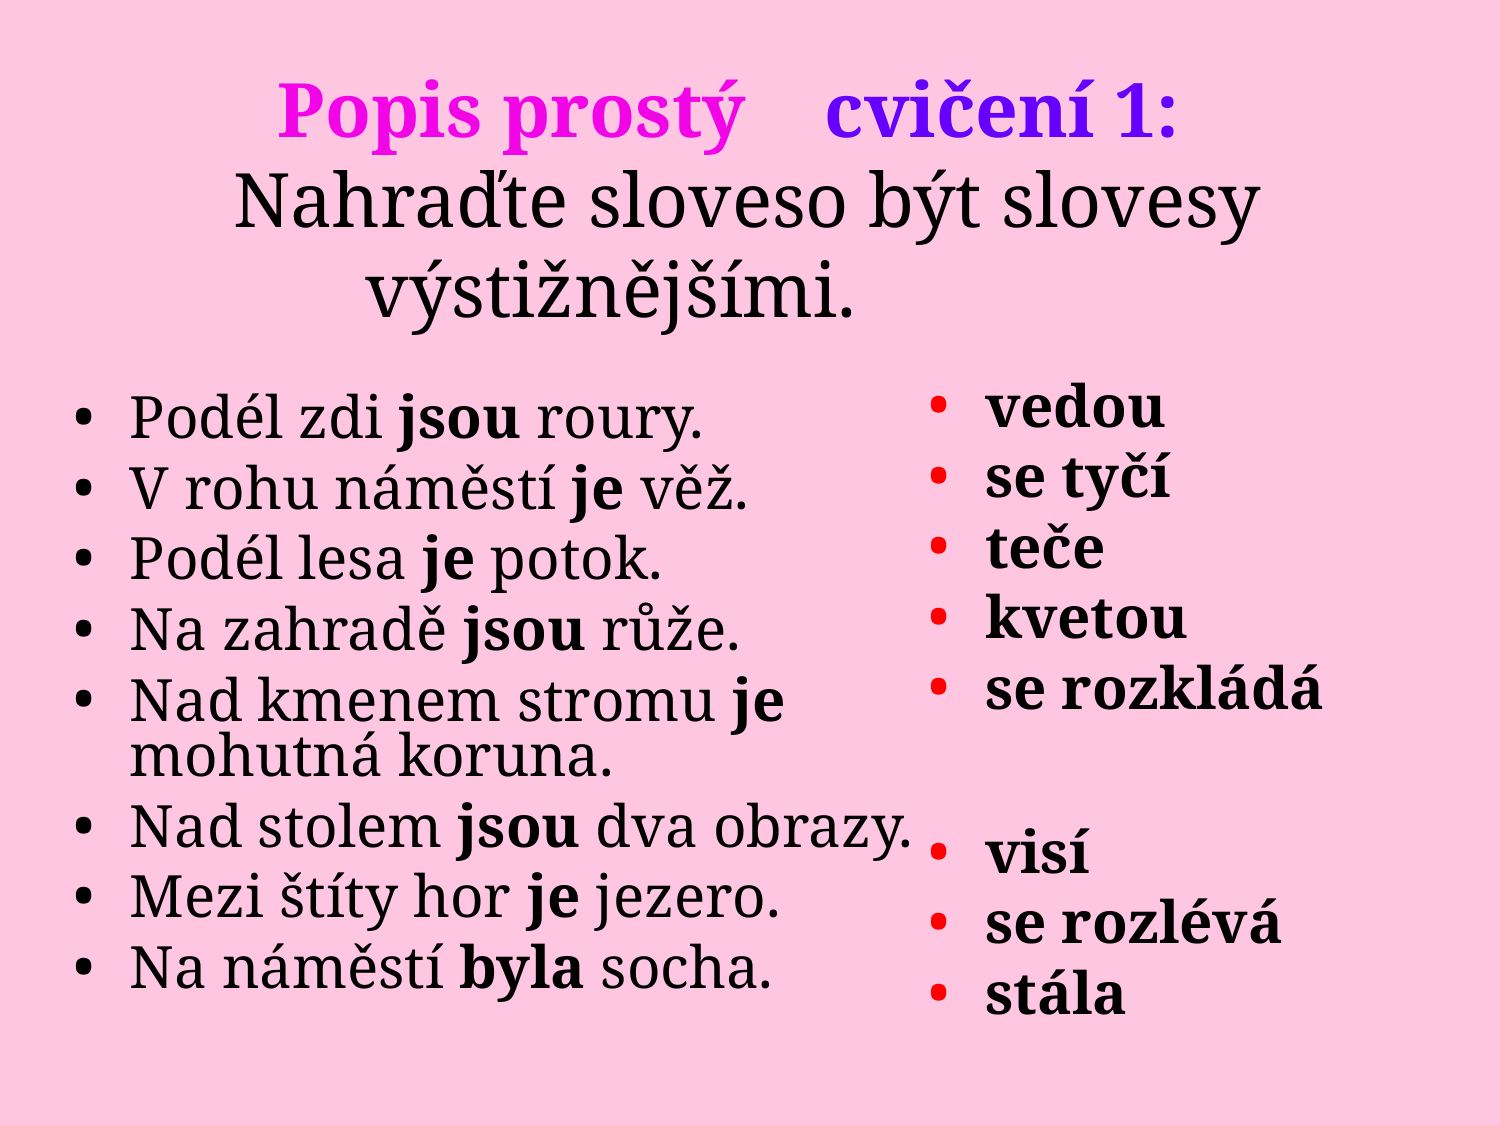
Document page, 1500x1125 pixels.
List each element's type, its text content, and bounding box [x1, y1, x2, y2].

list Podél zdi jsou roury. V rohu náměstí je věž. Podél lesa je potok. Na zahradě jsou růže. Nad kmenem stromu je mohutná koruna. Nad stolem jsou dva obrazy. Mezi štíty hor je jezero. Na náměstí byla socha. [58, 386, 913, 1108]
title Popis prostý cvičení 1: Nahraďte sloveso být slovesy výstižnějšími. [35, 54, 1442, 340]
list vedou se tyčí teče kvetou se rozkládá visí se rozlévá stála [913, 374, 1476, 1125]
